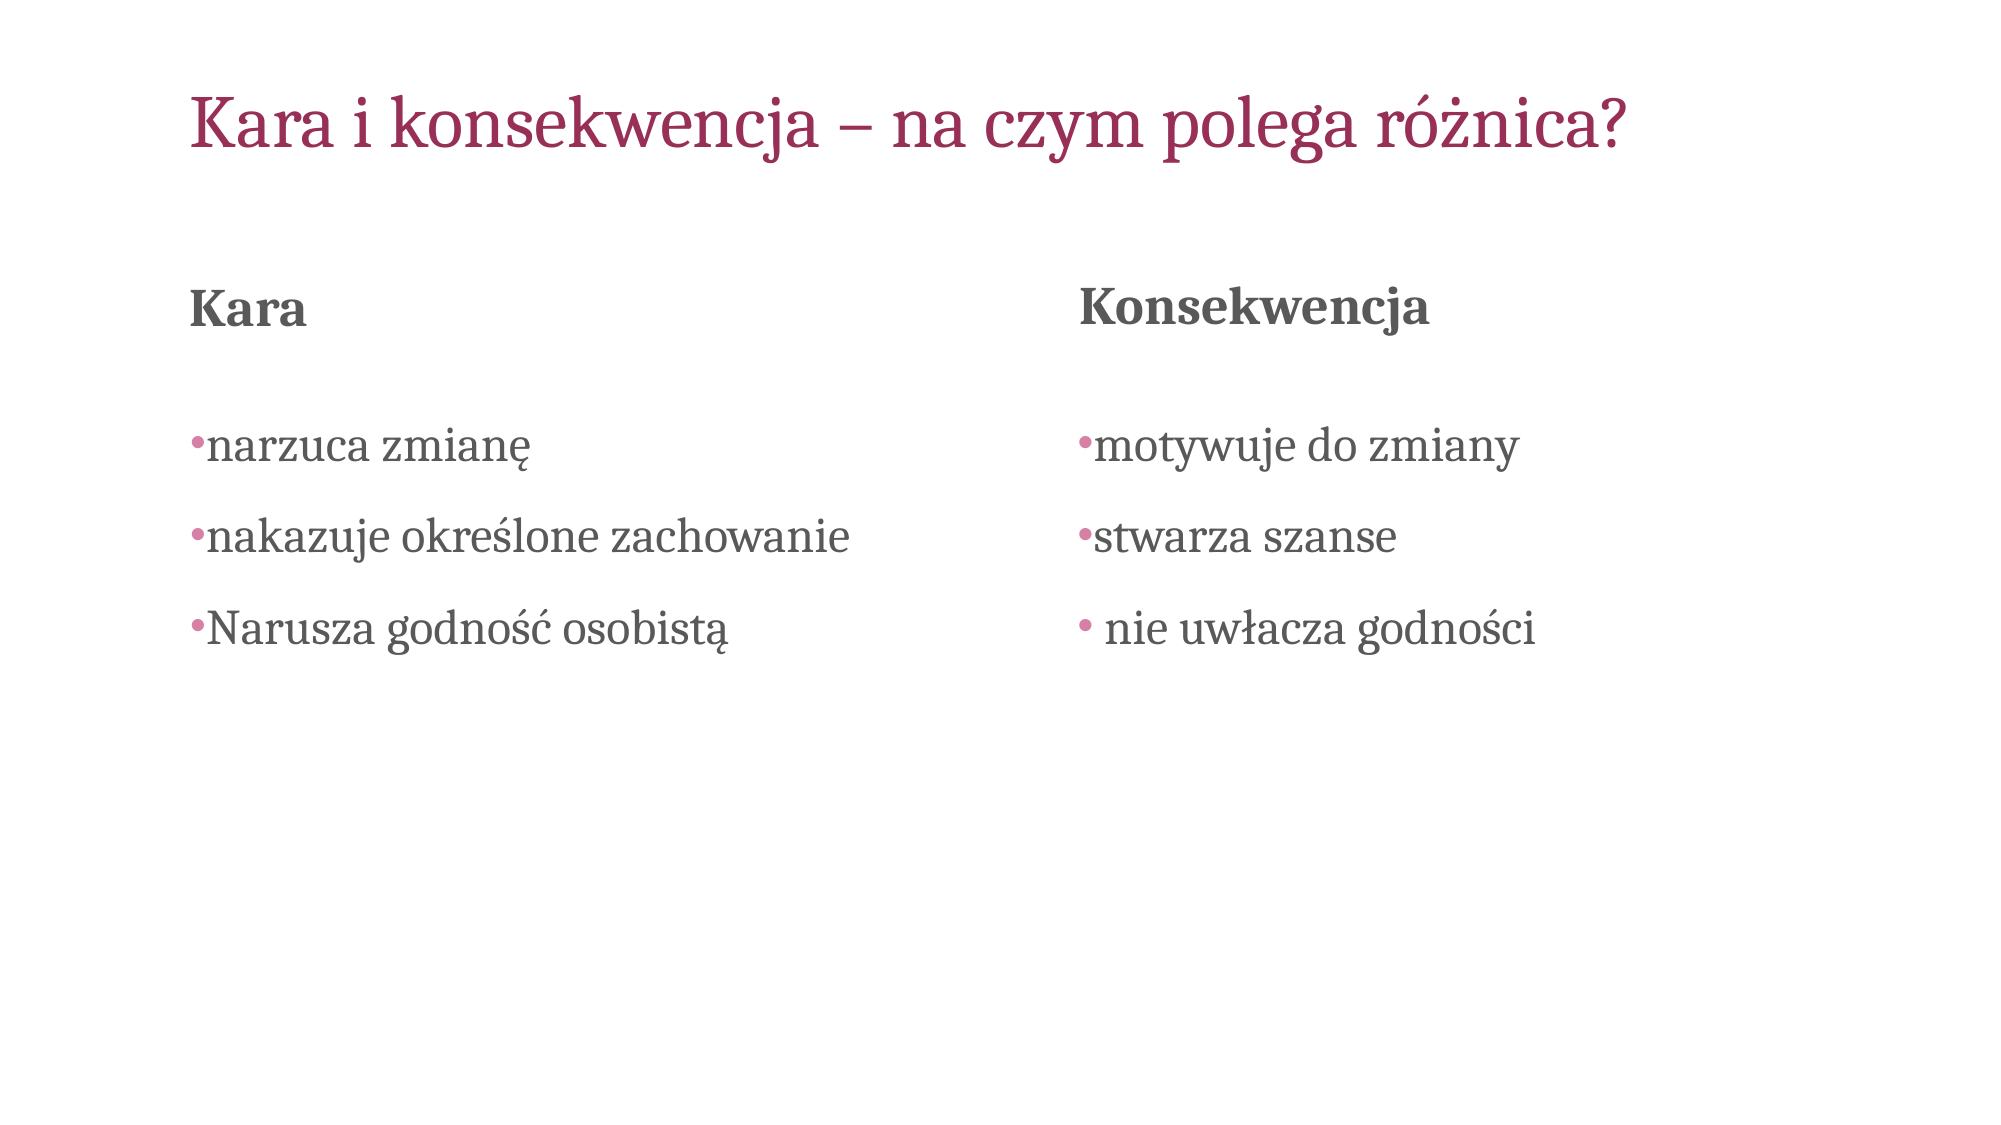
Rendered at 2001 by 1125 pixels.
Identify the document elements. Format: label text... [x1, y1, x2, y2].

list Kara [174, 271, 988, 407]
title Kara i konsekwencja – na czym polega różnica? [174, 75, 1825, 271]
list Konsekwencja [1065, 270, 1878, 373]
list motywuje do zmiany stwarza szanse nie uwłacza godności [1062, 410, 1876, 982]
list narzuca zmianę nakazuje określone zachowanie Narusza godność osobistą [175, 410, 981, 982]
